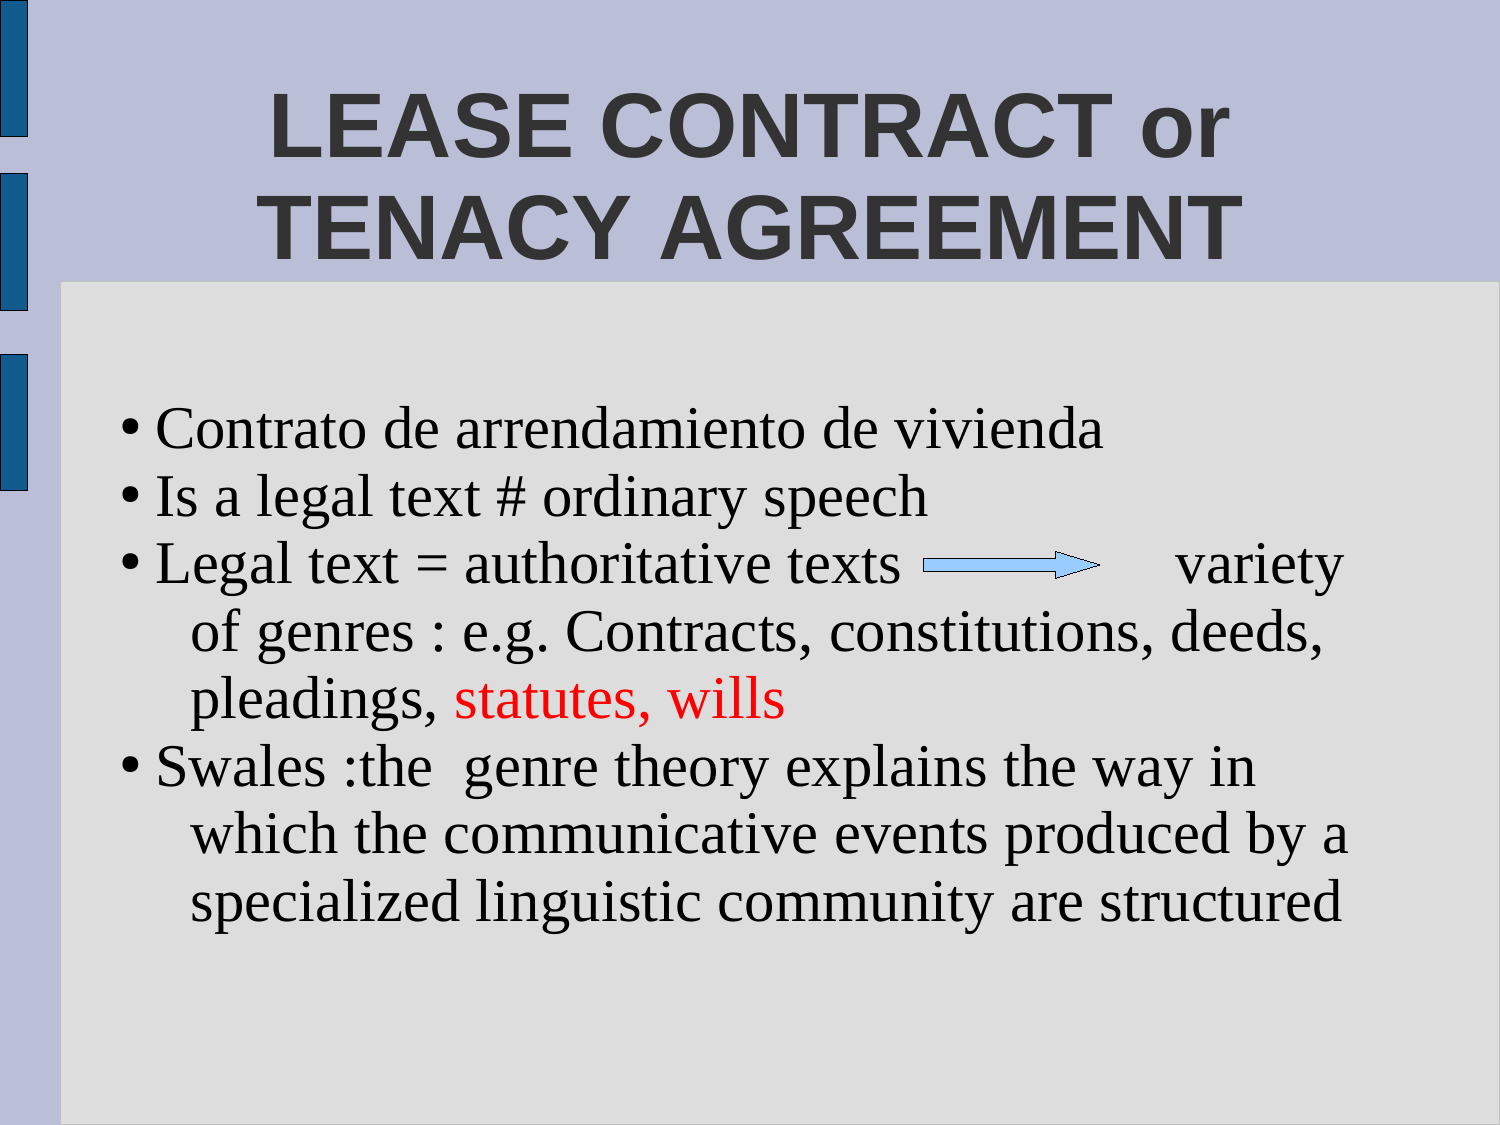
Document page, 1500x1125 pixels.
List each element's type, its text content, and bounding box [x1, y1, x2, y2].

title LEASE CONTRACT or TENACY AGREEMENT [110, 73, 1392, 280]
subtitle Contrato de arrendamiento de vivienda Is a legal text # ordinary speech Legal text = authoritative texts variety of genres : e.g. Contracts, constitutions, deeds, pleadings, statutes, wills Swales :the genre theory explains the way in which the communicative events produced by a specialized linguistic community are structured [119, 298, 1401, 1099]
text_box [923, 551, 1100, 579]
